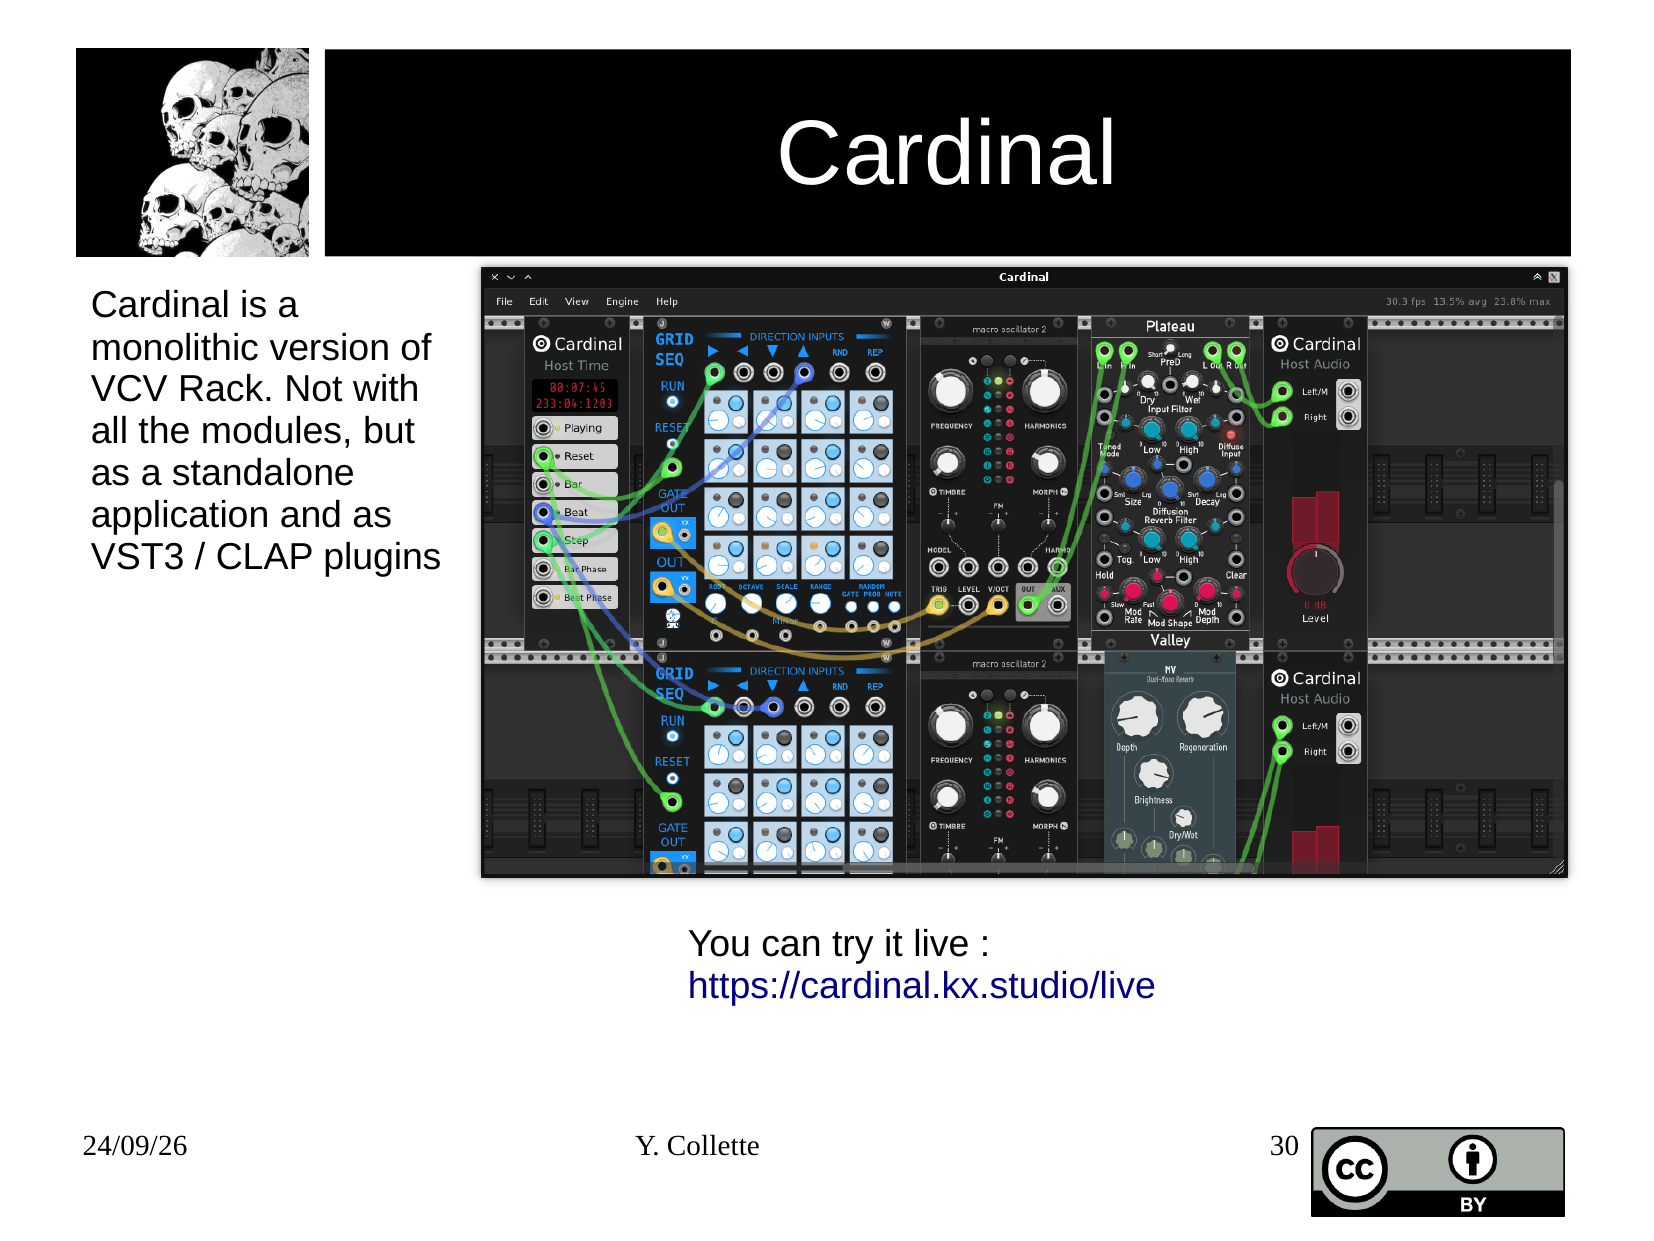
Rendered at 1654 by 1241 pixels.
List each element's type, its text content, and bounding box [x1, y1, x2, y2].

picture [76, 48, 309, 257]
text_box Cardinal is a monolithic version of VCV Rack. Not with all the modules, but as a standalone application and as VST3 / CLAP plugins [76, 276, 464, 586]
title Cardinal [324, 49, 1571, 257]
picture [463, 249, 1585, 895]
text_box You can try it live : https://cardinal.kx.studio/live [673, 915, 1172, 1014]
picture [1311, 1127, 1565, 1217]
